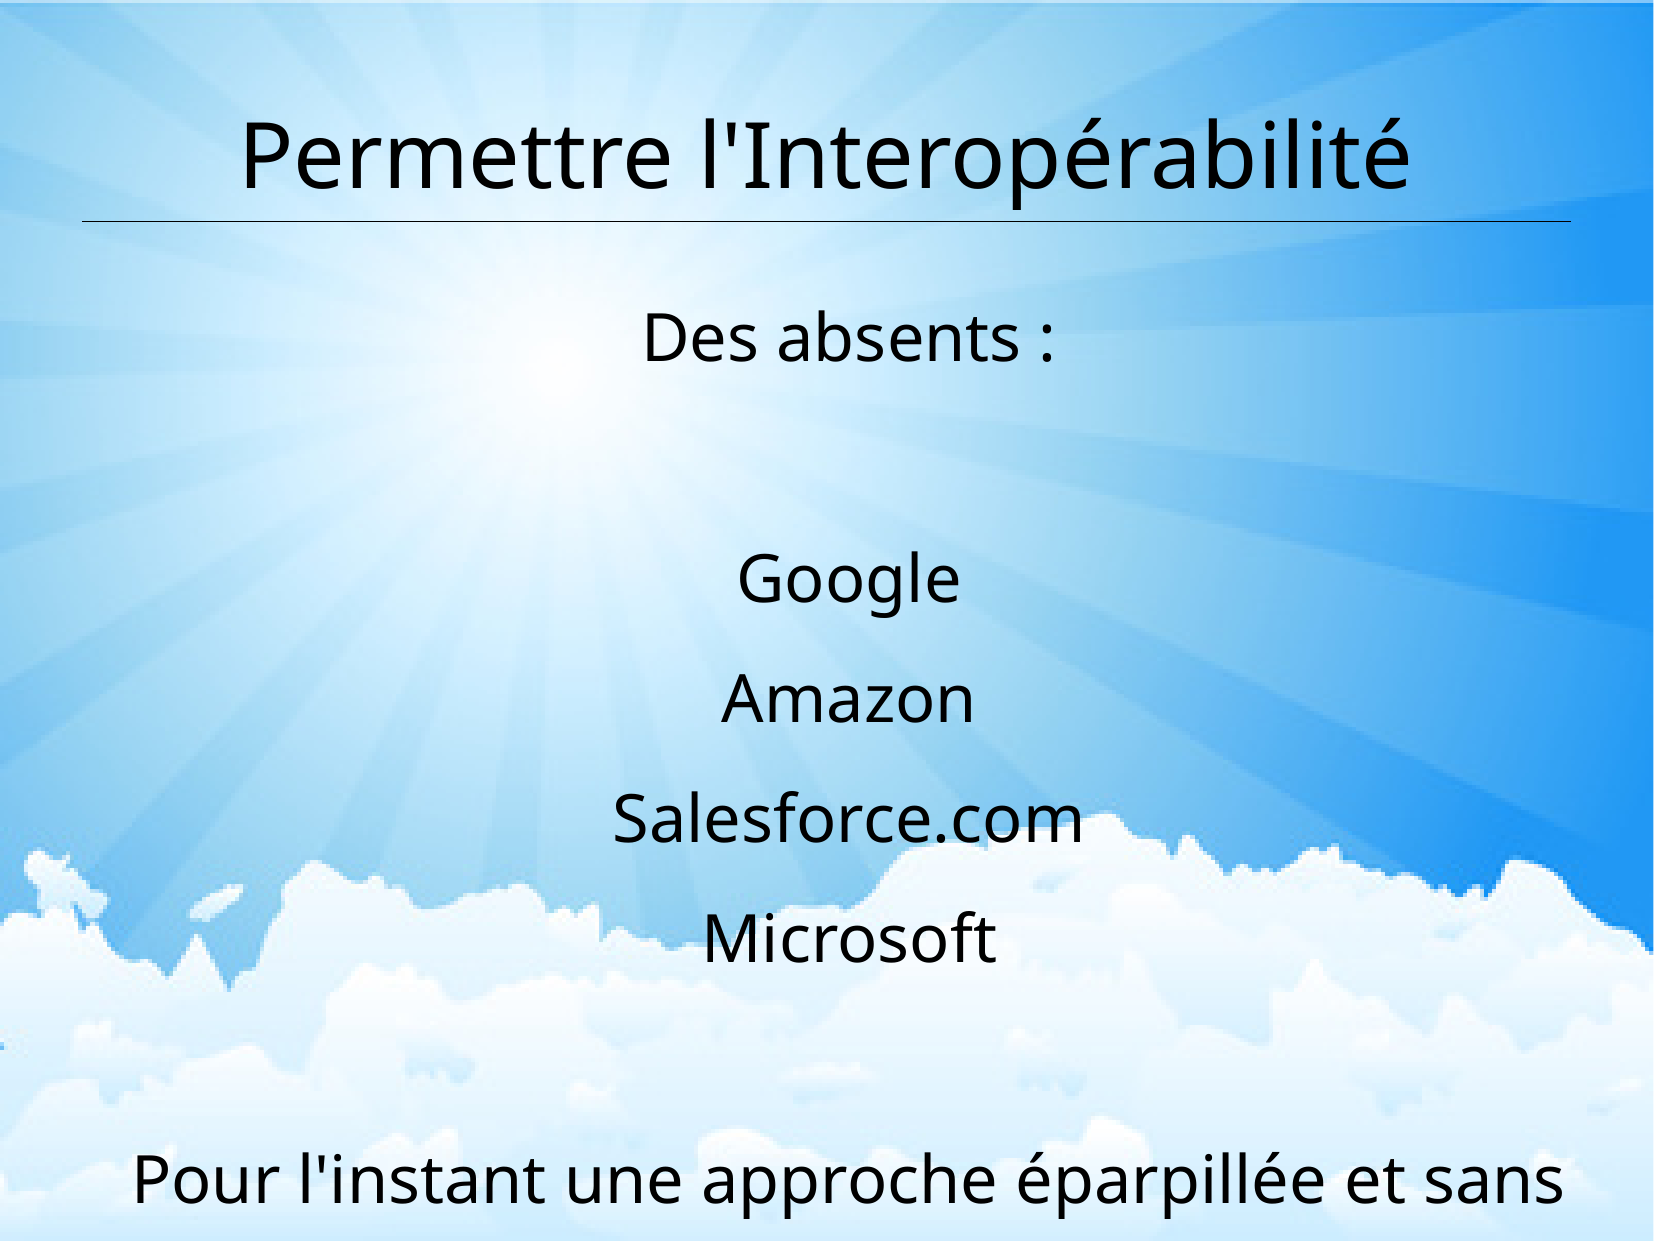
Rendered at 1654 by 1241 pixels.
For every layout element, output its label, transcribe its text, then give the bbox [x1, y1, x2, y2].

picture [0, 0, 1654, 1241]
title Permettre l'Interopérabilité [82, 56, 1571, 250]
list Des absents : Google Amazon Salesforce.com Microsoft Pour l'instant une approche éparpillée et sans consensus réel [110, 290, 1571, 1200]
